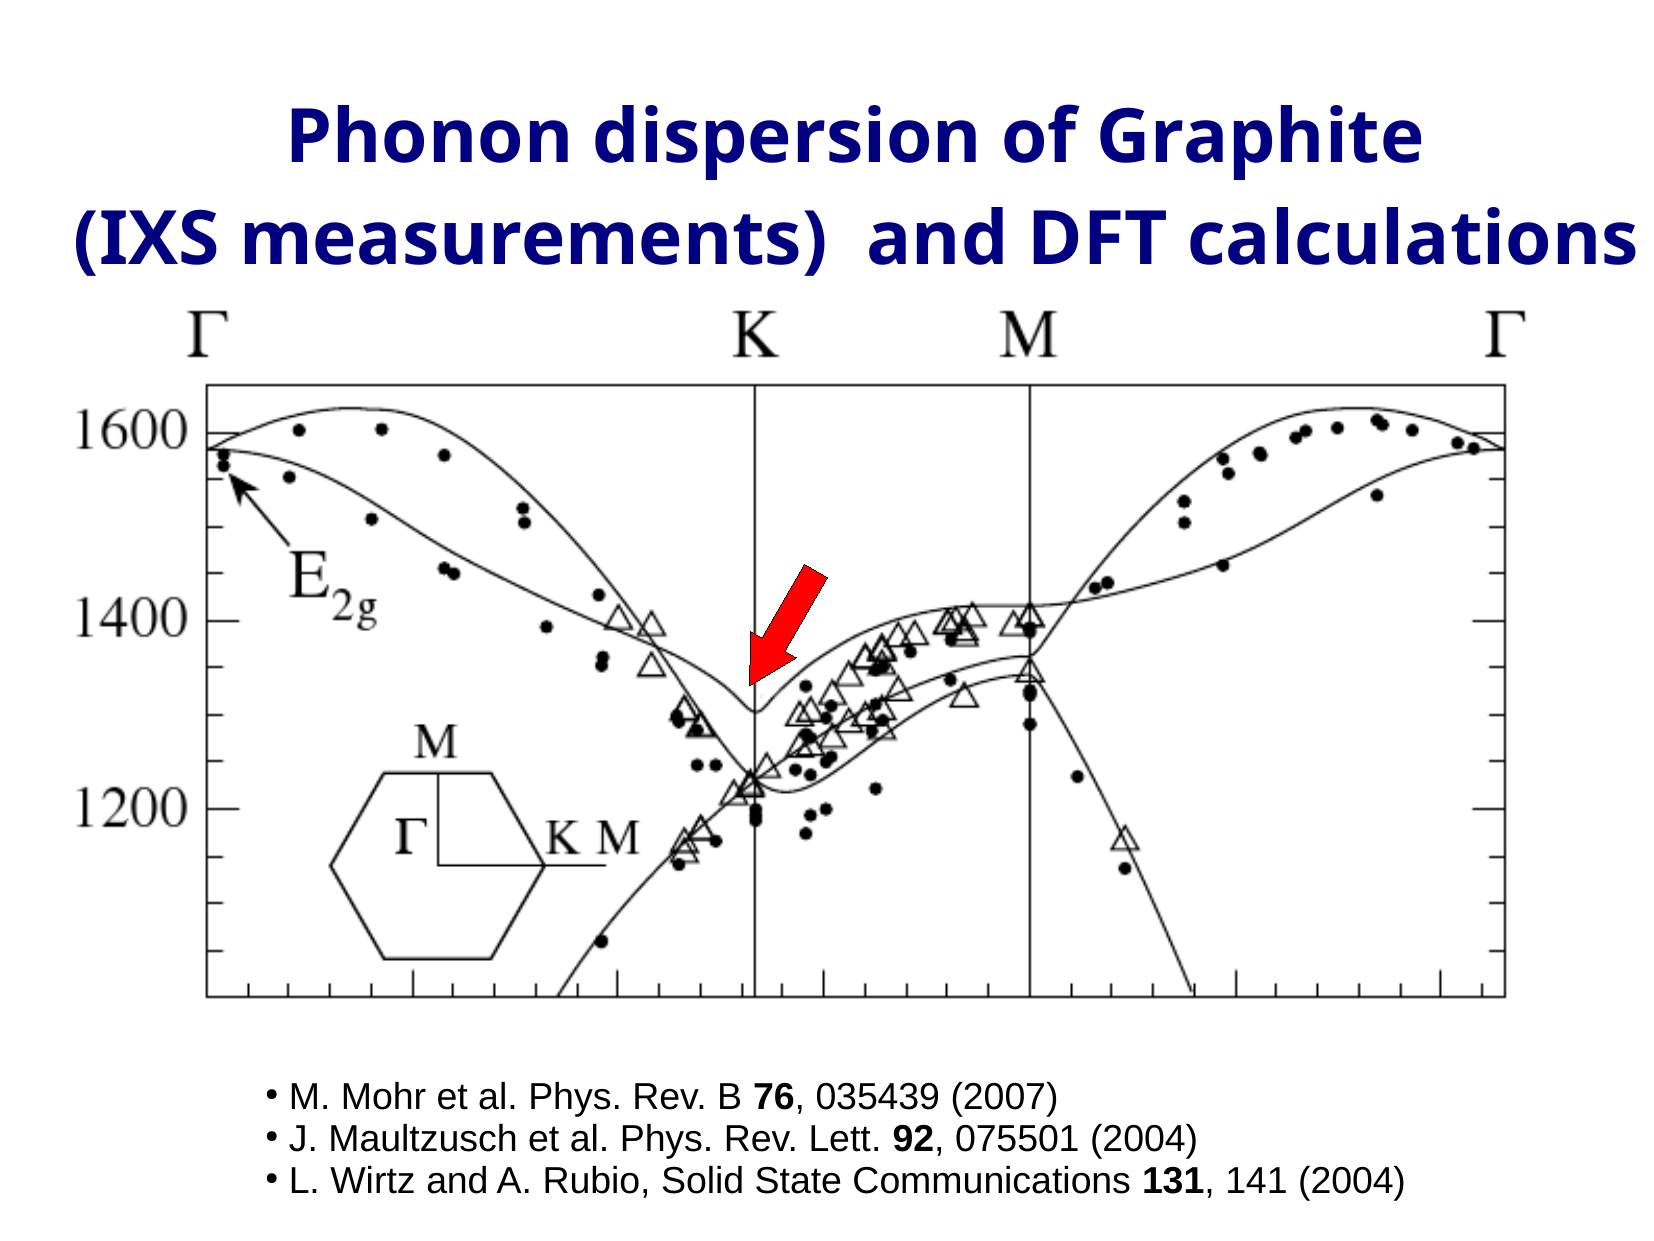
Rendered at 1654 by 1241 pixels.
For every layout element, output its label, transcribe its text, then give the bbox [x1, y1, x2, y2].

picture [75, 299, 1542, 1009]
text_box Phonon dispersion of Graphite (IXS measurements) and DFT calculations [59, 75, 1592, 270]
text_box [749, 564, 828, 686]
text_box M. Mohr et al. Phys. Rev. B 76, 035439 (2007) J. Maultzusch et al. Phys. Rev. Lett. 92, 075501 (2004) L. Wirtz and A. Rubio, Solid State Communications 131, 141 (2004) [250, 1067, 1422, 1209]
